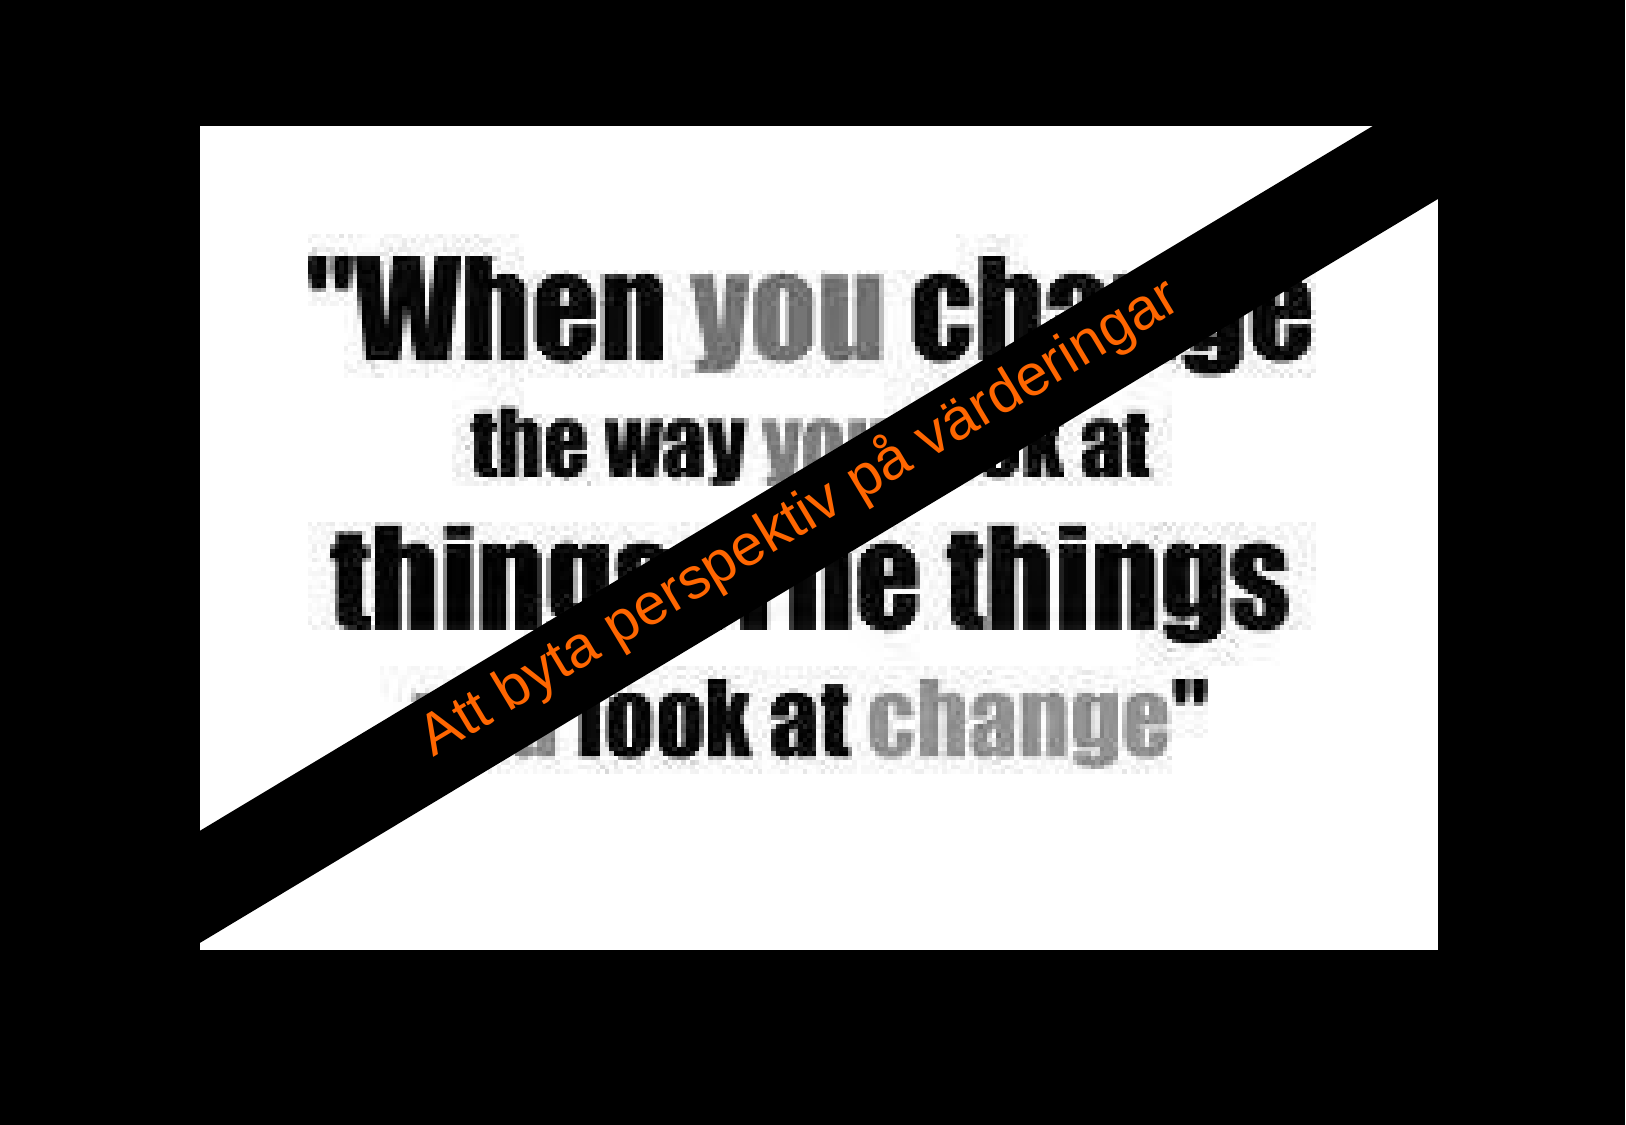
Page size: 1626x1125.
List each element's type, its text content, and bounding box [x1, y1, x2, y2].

picture [200, 126, 1371, 830]
text_box Att byta perspektiv på värderingar [135, 96, 1473, 953]
picture [200, 200, 1438, 950]
